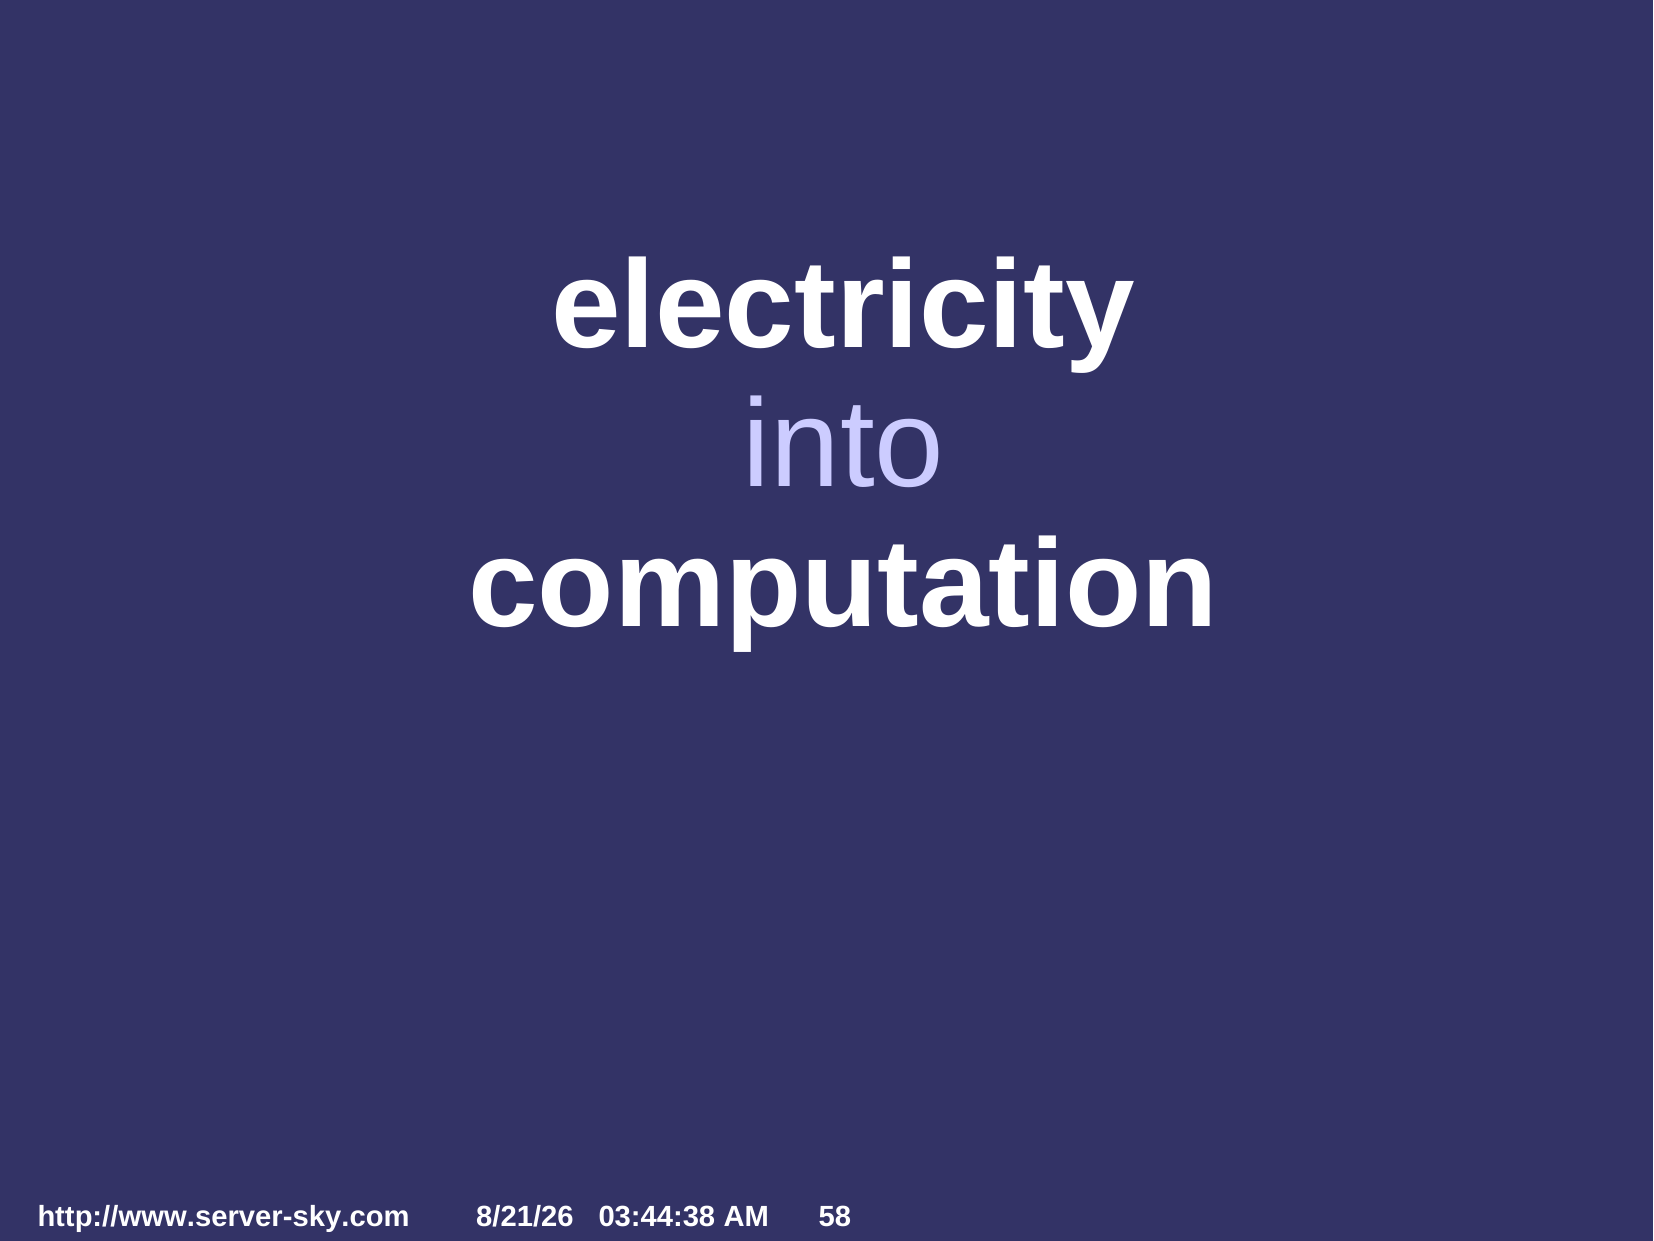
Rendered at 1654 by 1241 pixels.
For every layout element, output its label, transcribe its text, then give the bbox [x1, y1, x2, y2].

list electricity into computation [105, 233, 1571, 797]
